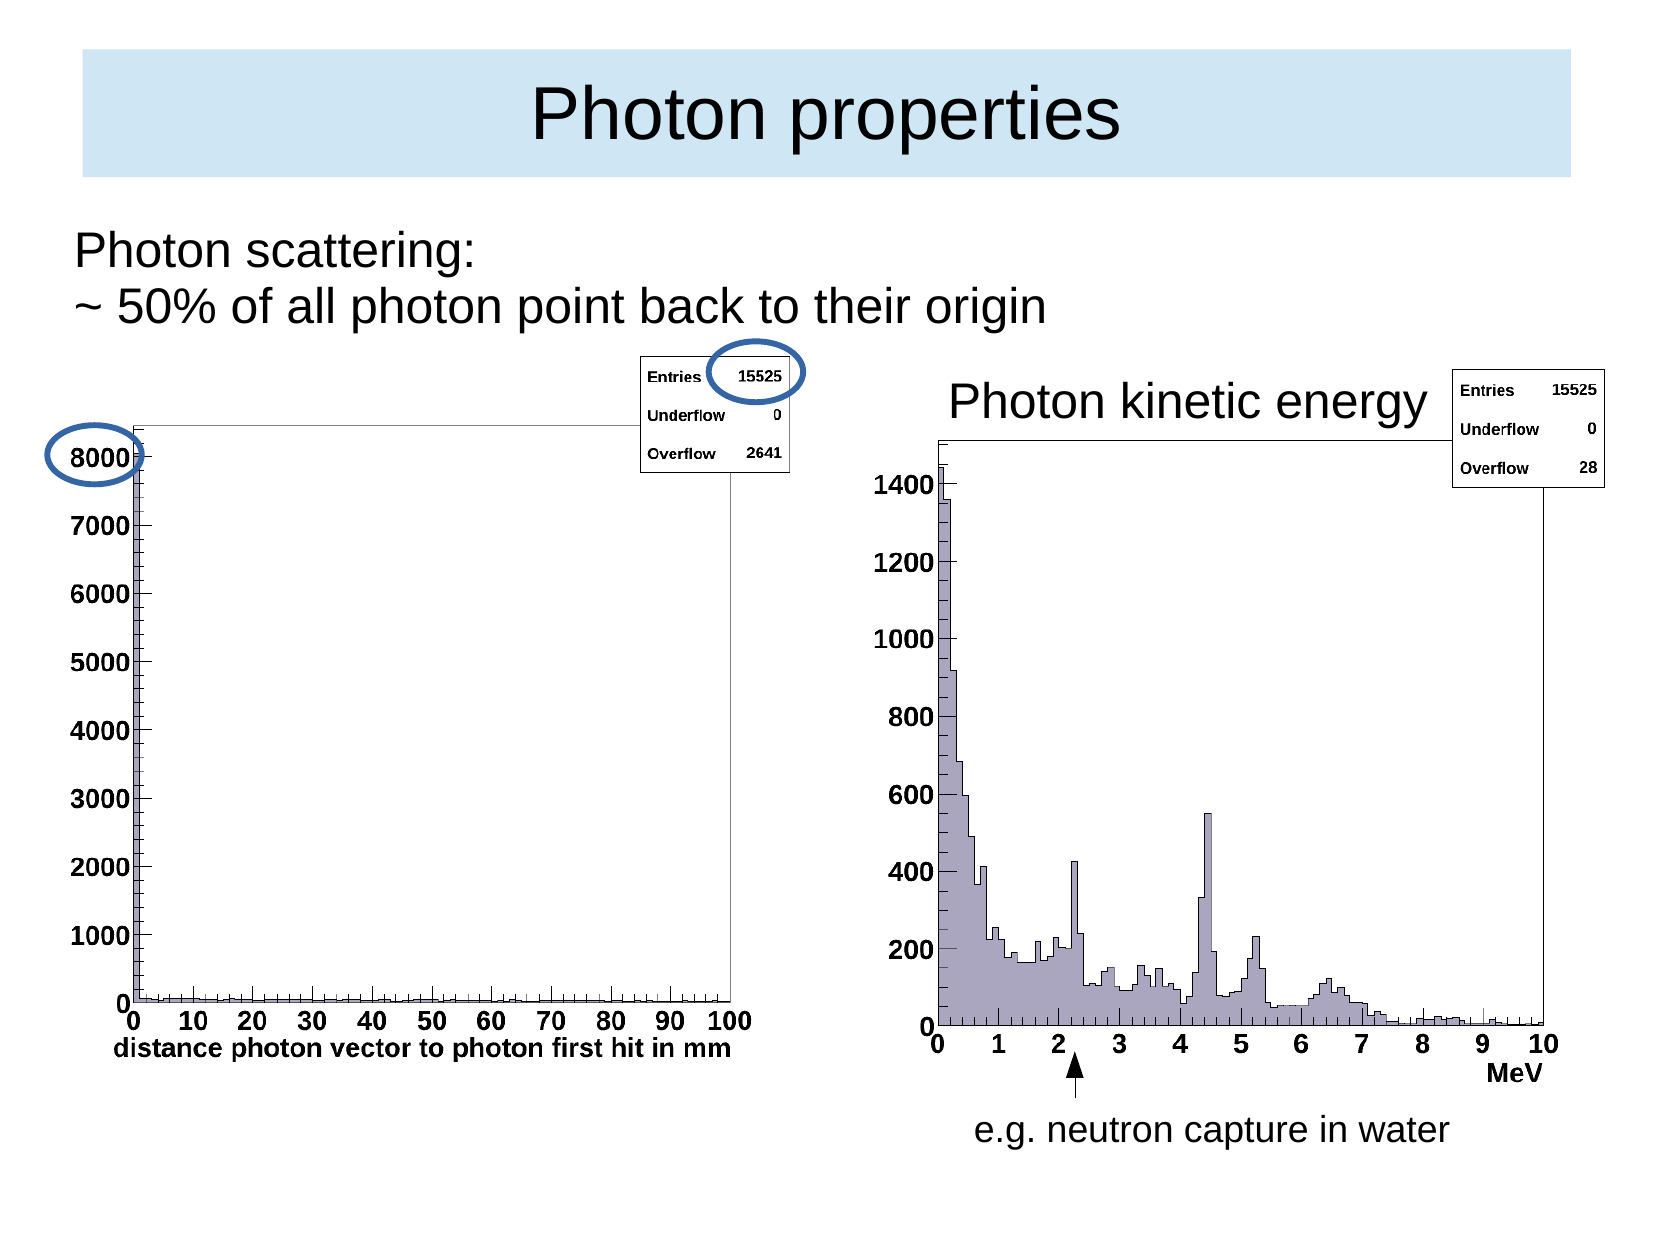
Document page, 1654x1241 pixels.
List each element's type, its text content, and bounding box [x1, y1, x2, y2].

picture [862, 366, 1619, 1099]
picture [59, 353, 804, 1075]
text_box Photon scattering: ~ 50% of all photon point back to their origin [59, 215, 1063, 342]
title Photon properties [82, 49, 1571, 178]
text_box e.g. neutron capture in water [959, 1100, 1465, 1158]
text_box Photon kinetic energy [933, 366, 1444, 437]
picture [59, 429, 138, 481]
picture [712, 353, 800, 399]
